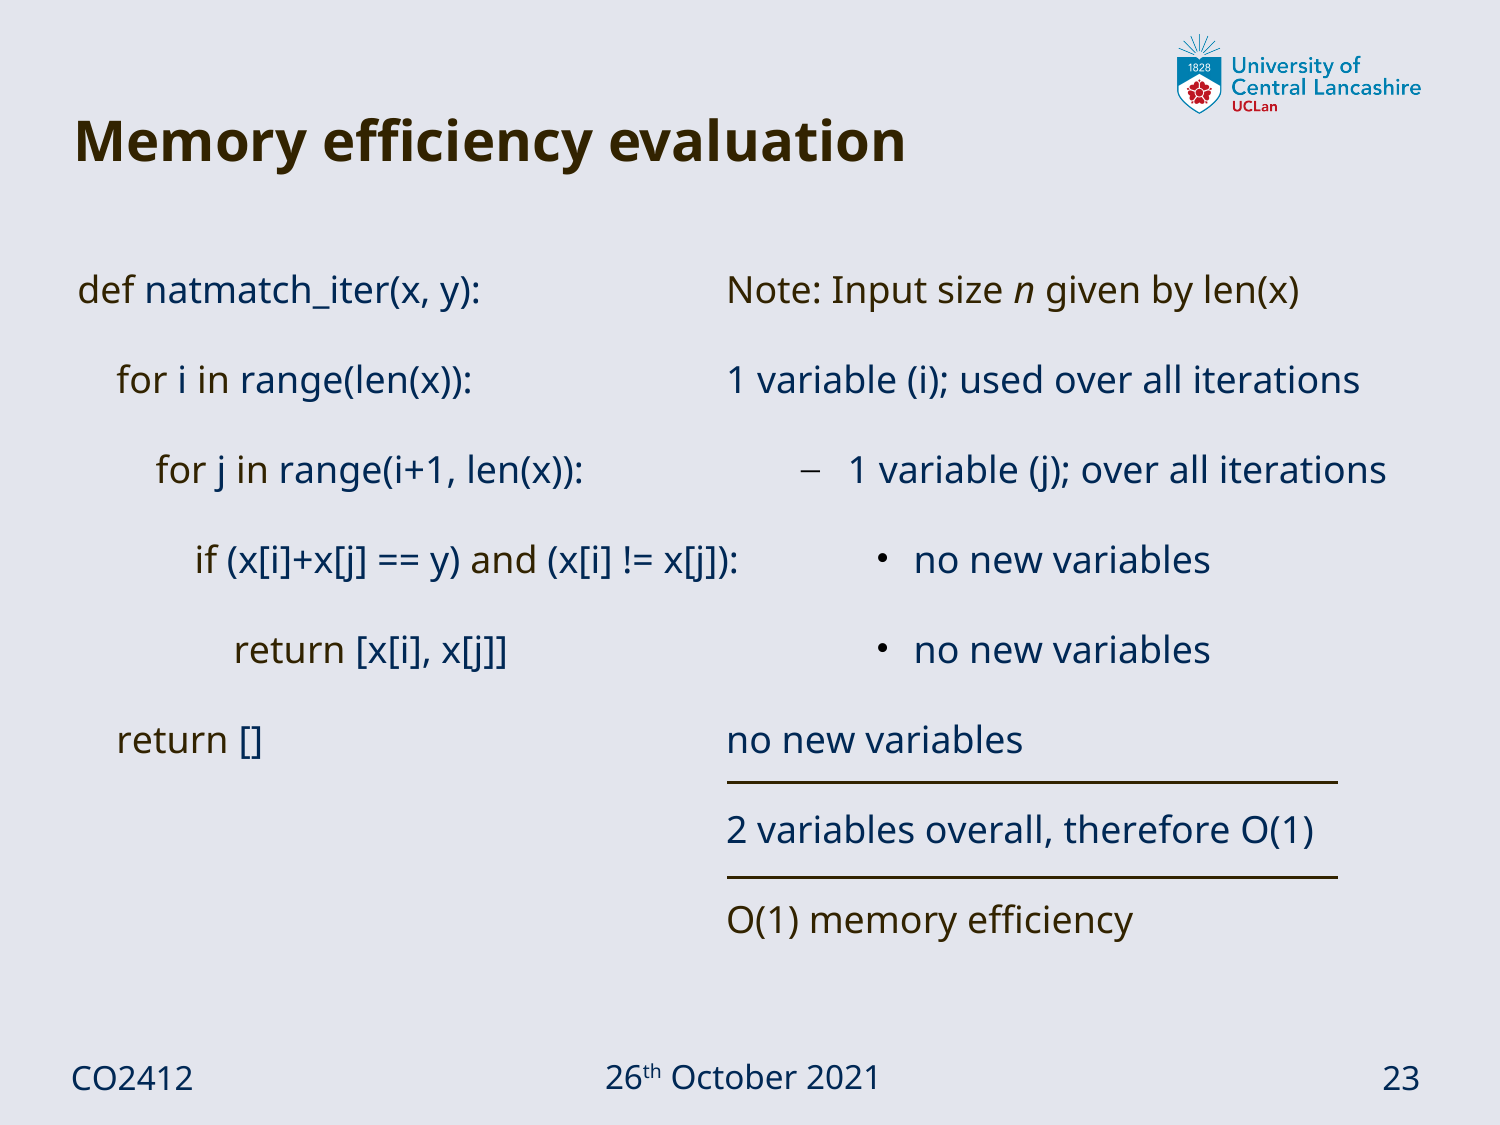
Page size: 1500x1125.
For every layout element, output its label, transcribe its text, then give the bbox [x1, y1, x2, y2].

text_box Note: Input size n given by len(x) 1 variable (i); used over all iterations 1 variable (j); over all iterations no new variables no new variables no new variables 2 variables overall, therefore O(1) O(1) memory efficiency [711, 258, 1443, 994]
title Memory efficiency evaluation [58, 93, 1475, 186]
picture [1177, 34, 1421, 93]
text_box def natmatch_iter(x, y): for i in range(len(x)): for j in range(i+1, len(x)): if (x[i]+x[j] == y) and (x[i] != x[j]): return [x[i], x[j]] return [] [62, 258, 711, 769]
